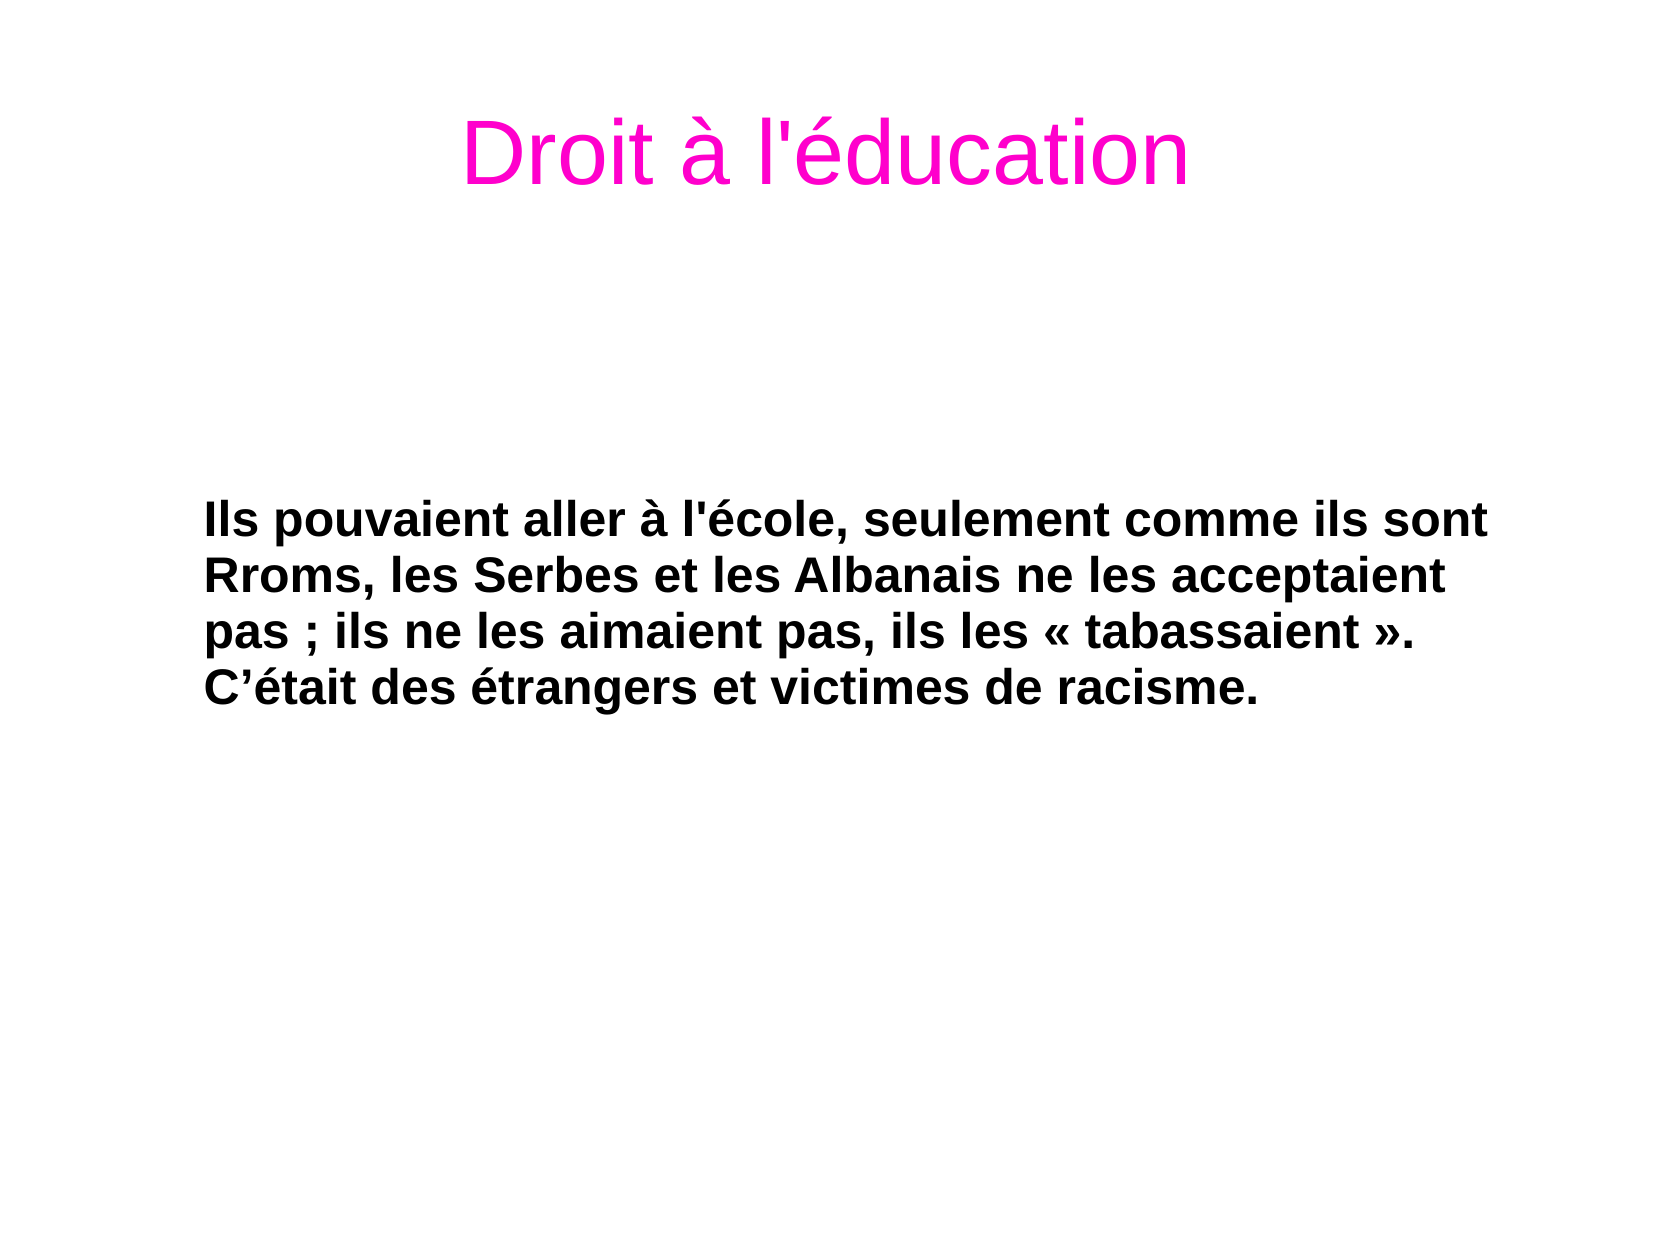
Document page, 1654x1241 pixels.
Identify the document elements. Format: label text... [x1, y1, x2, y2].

title Droit à l'éducation [82, 49, 1571, 257]
text_box Ils pouvaient aller à l'école, seulement comme ils sont Rroms, les Serbes et les Albanais ne les acceptaient pas ; ils ne les aimaient pas, ils les « tabassaient ». C’était des étrangers et victimes de racisme. [188, 484, 1524, 804]
